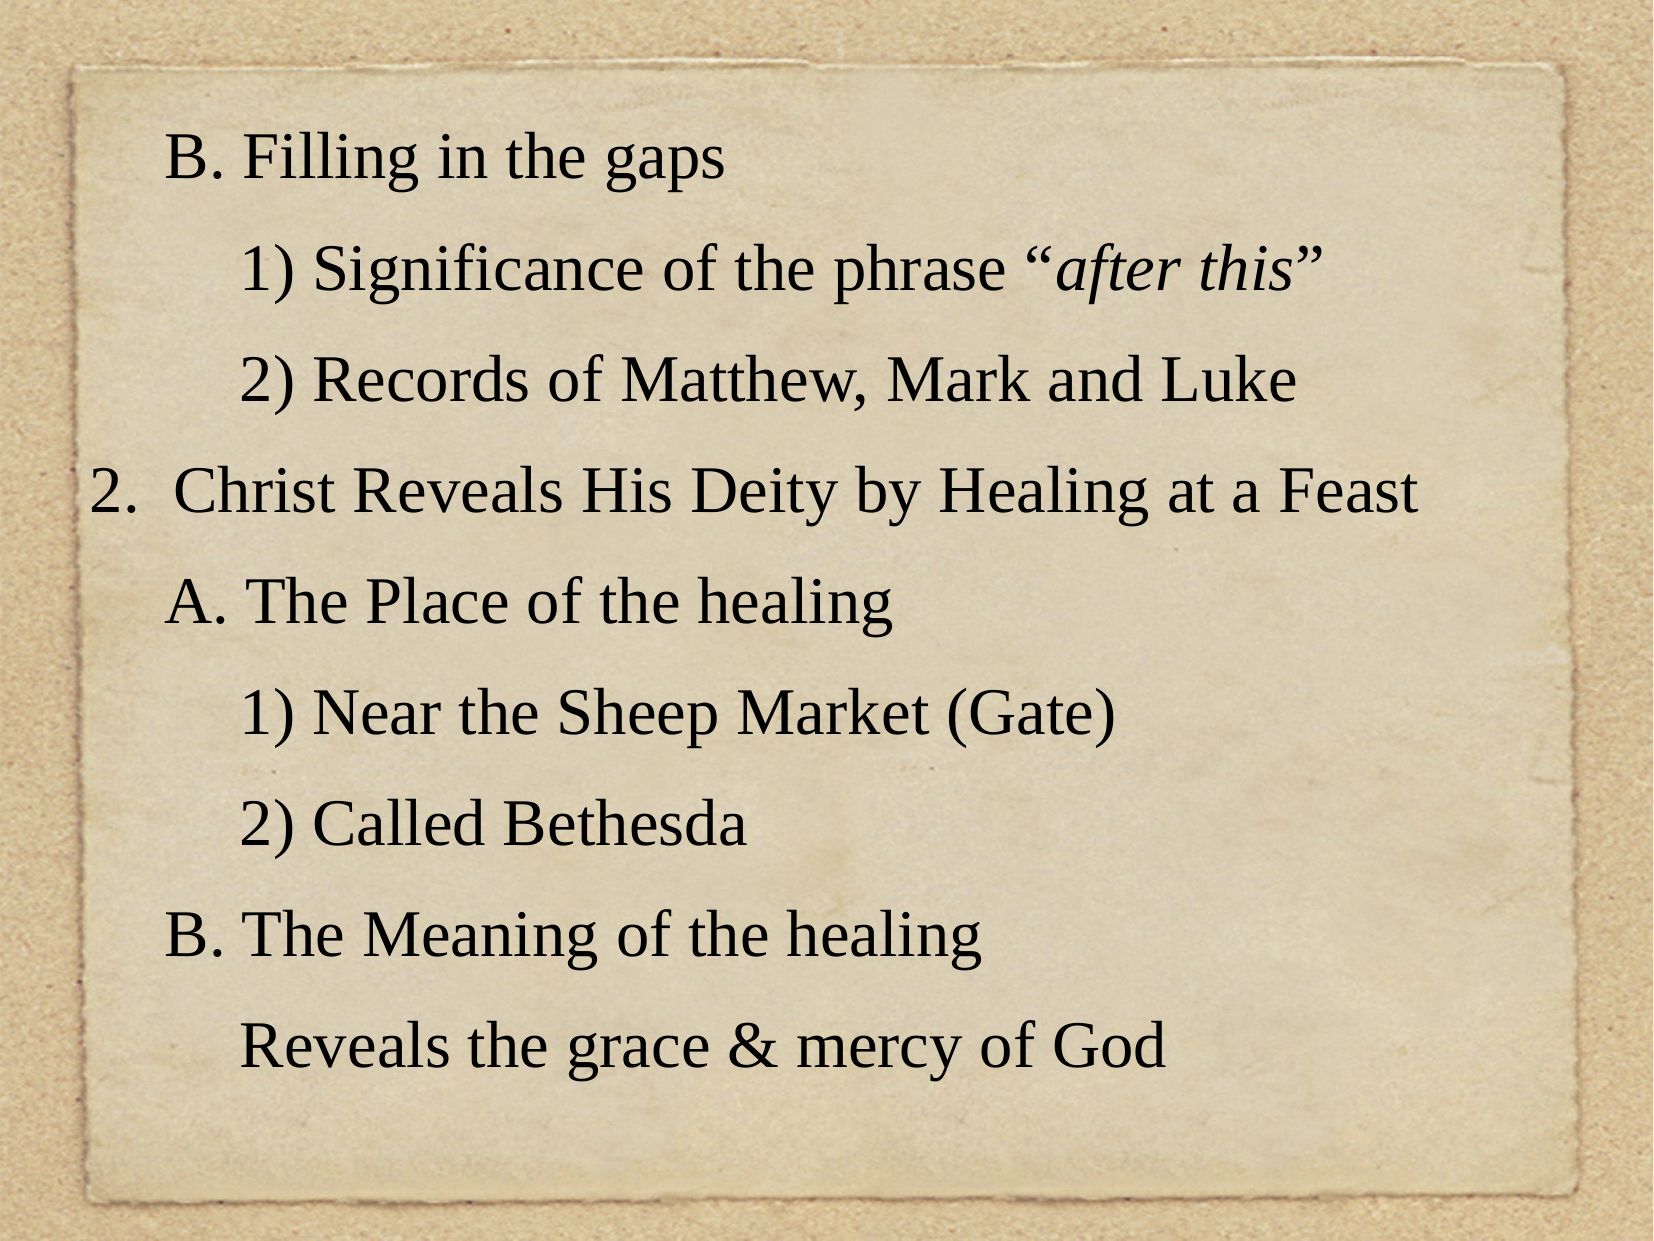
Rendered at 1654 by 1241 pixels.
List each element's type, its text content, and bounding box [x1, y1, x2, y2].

text_box B. Filling in the gaps 1) Significance of the phrase “after this” 2) Records of Matthew, Mark and Luke 2. Christ Reveals His Deity by Healing at a Feast A. The Place of the healing 1) Near the Sheep Market (Gate) 2) Called Bethesda B. The Meaning of the healing Reveals the grace & mercy of God [75, 75, 1576, 1201]
picture [0, 0, 1654, 1241]
